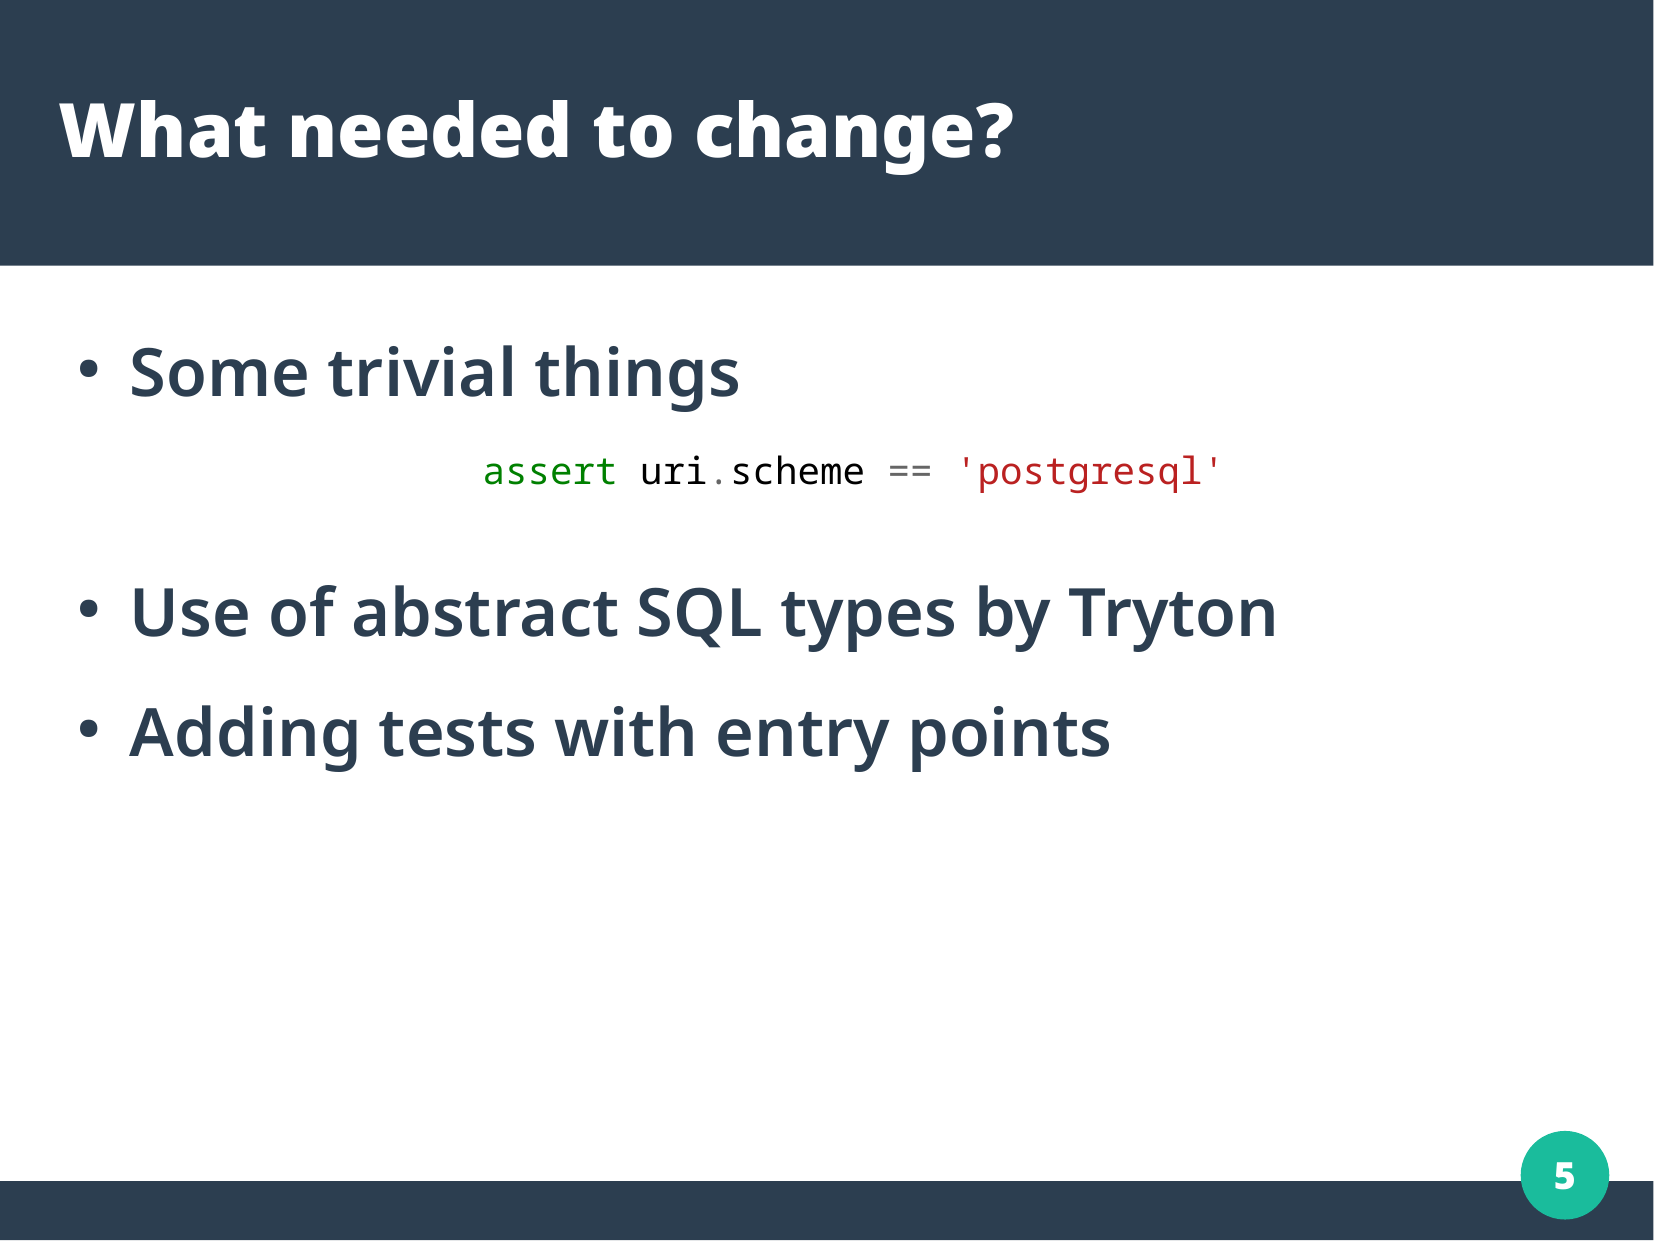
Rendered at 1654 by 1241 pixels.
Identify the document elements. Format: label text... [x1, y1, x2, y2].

title What needed to change? [59, 49, 1595, 207]
list Some trivial things Use of abstract SQL types by Tryton Adding tests with entry points [59, 324, 1595, 1152]
text_box assert uri.scheme == 'postgresql' [468, 437, 1241, 497]
